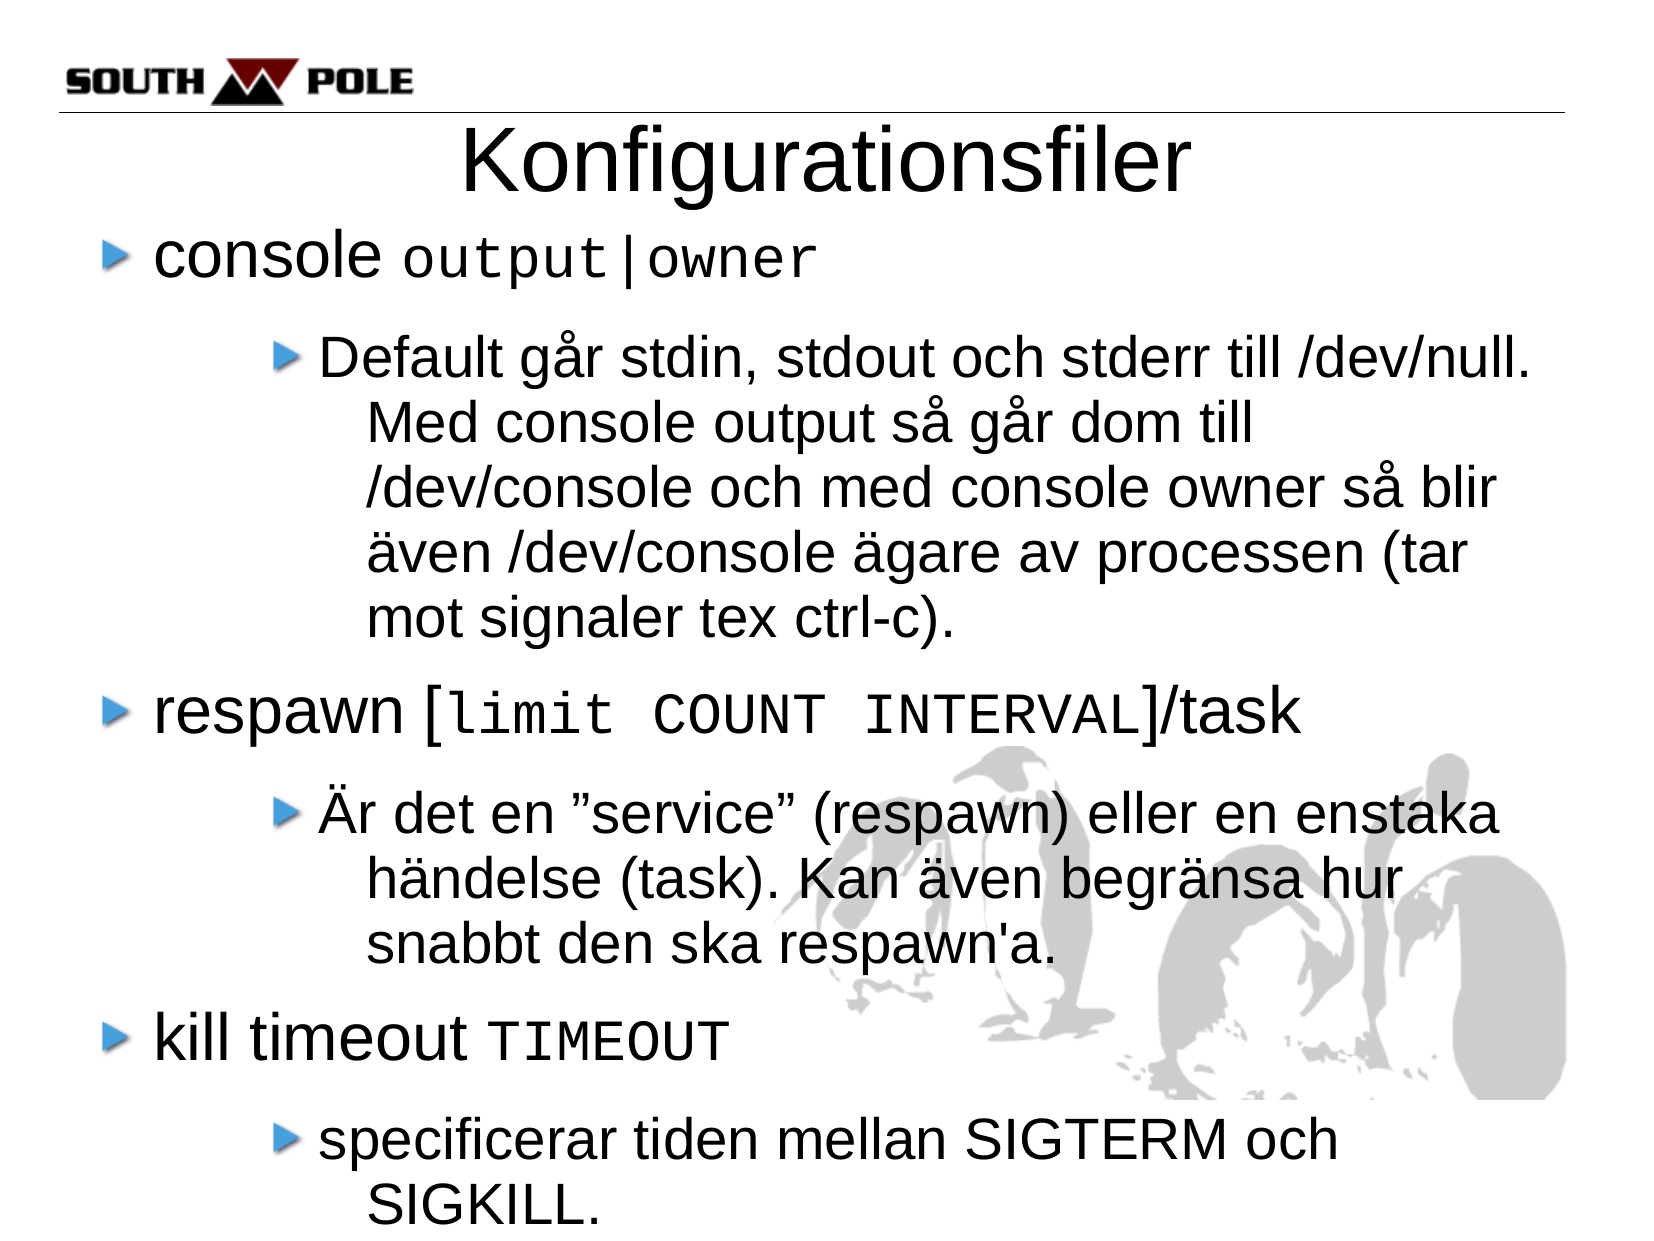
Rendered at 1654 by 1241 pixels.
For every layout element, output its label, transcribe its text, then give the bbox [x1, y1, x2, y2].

picture [66, 58, 82, 106]
list console output|owner Default går stdin, stdout och stderr till /dev/null. Med console output så går dom till /dev/console och med console owner så blir även /dev/console ägare av processen (tar mot signaler tex ctrl-c). respawn [limit COUNT INTERVAL]/task Är det en ”service” (respawn) eller en enstaka händelse (task). Kan även begränsa hur snabbt den ska respawn'a. kill timeout TIMEOUT specificerar tiden mellan SIGTERM och SIGKILL. [82, 217, 1571, 1241]
title Konfigurationsfiler [82, 56, 1571, 217]
